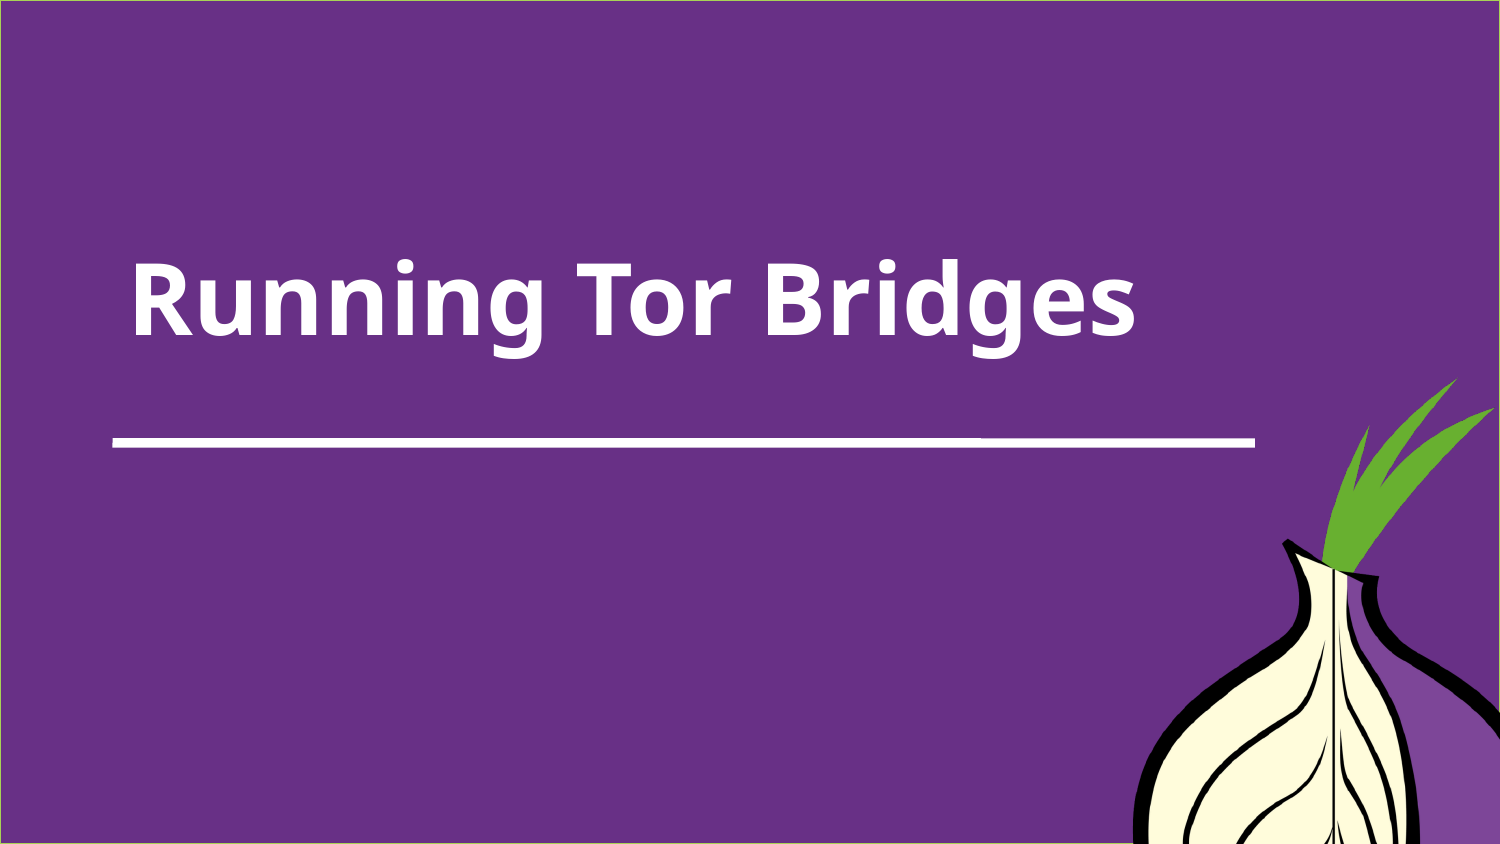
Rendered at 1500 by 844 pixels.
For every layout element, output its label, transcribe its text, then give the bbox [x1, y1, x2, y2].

text_box Running Tor Bridges [112, 148, 1388, 443]
picture [1122, 377, 1500, 844]
